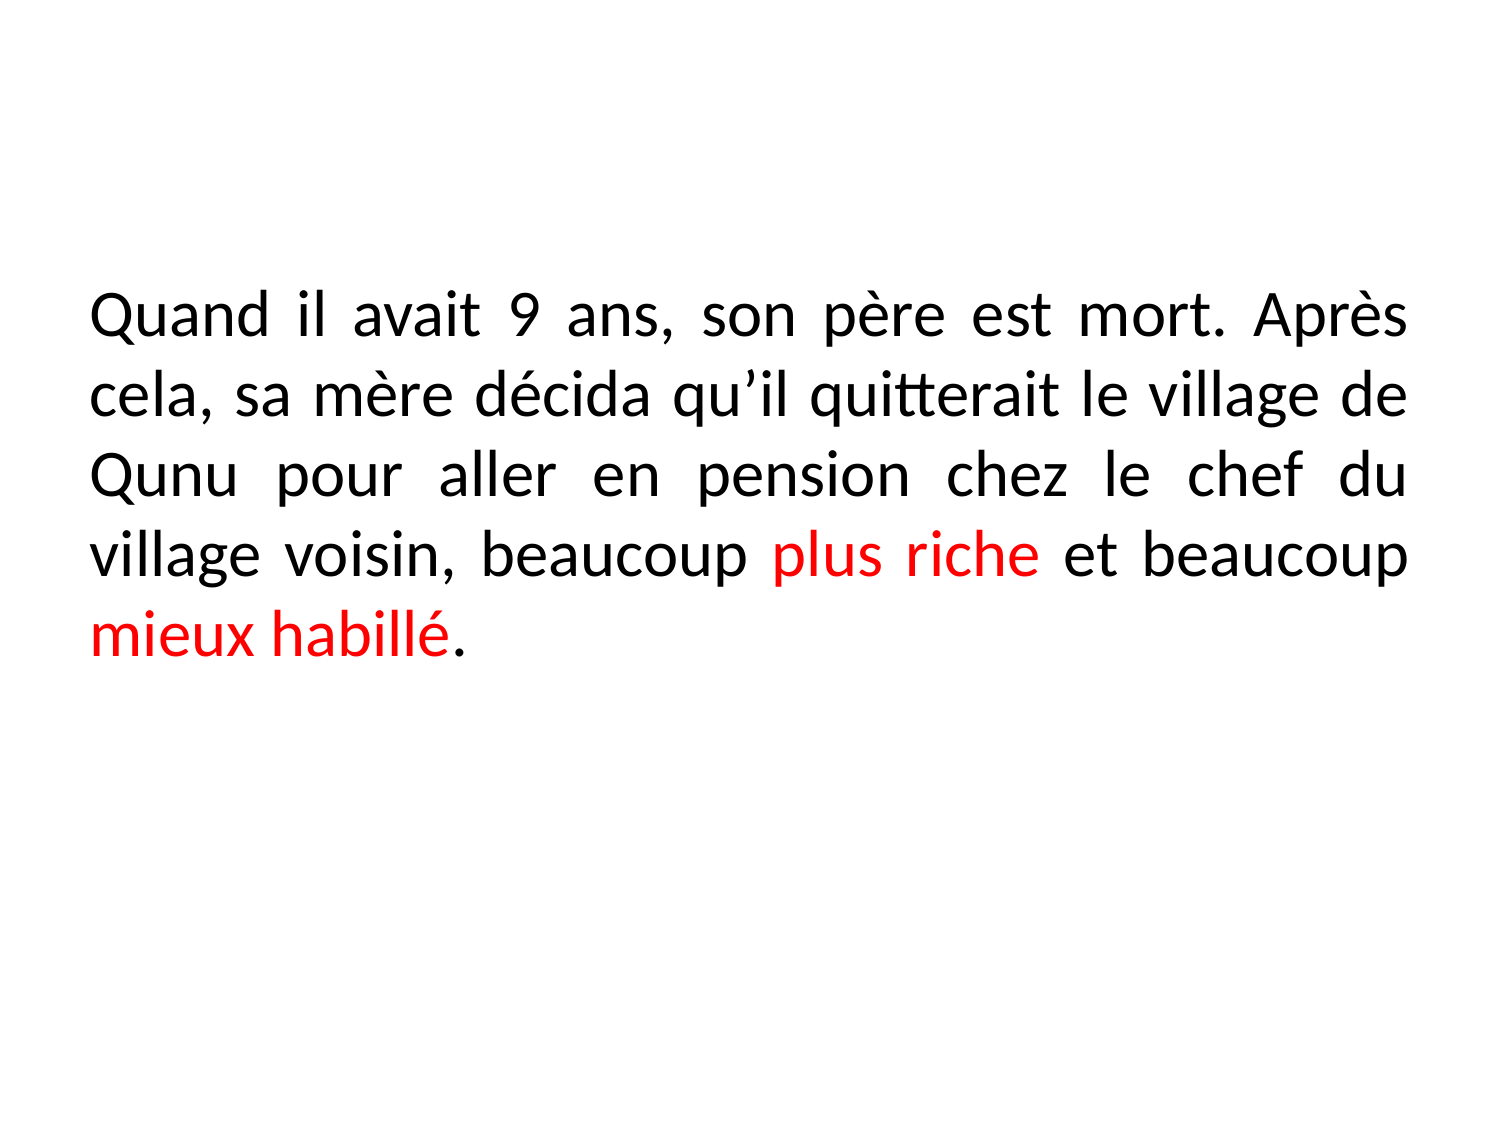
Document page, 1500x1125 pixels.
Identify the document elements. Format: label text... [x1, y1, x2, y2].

list Quand il avait 9 ans, son père est mort. Après cela, sa mère décida qu’il quitterait le village de Qunu pour aller en pension chez le chef du village voisin, beaucoup plus riche et beaucoup mieux habillé. [75, 262, 1425, 1005]
